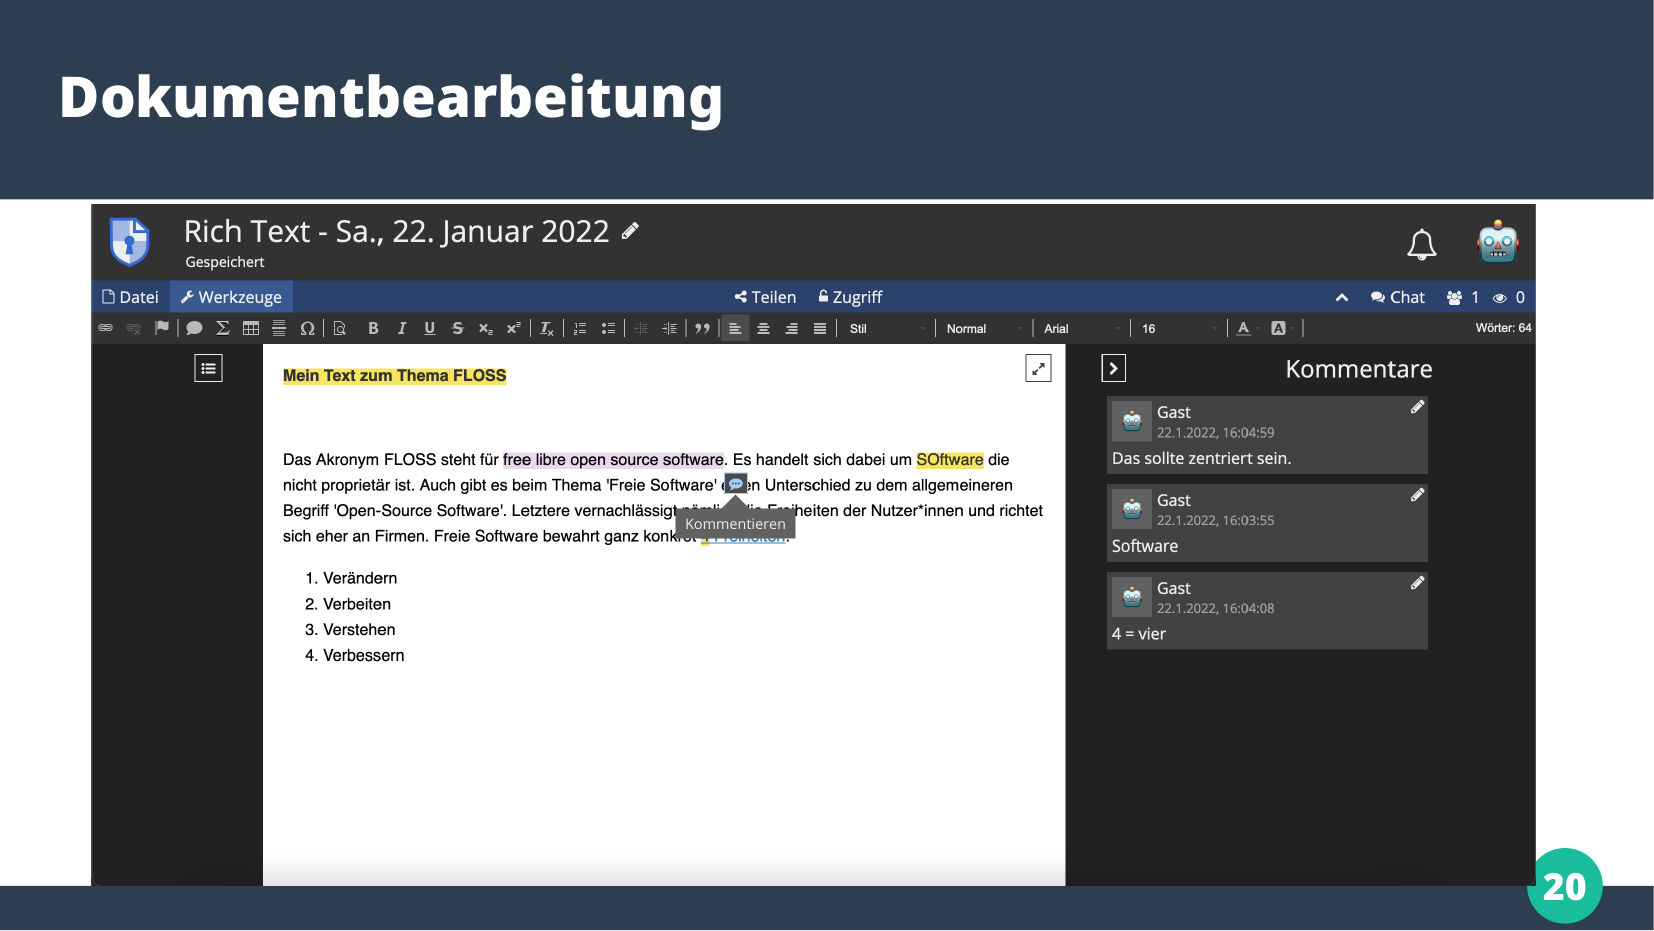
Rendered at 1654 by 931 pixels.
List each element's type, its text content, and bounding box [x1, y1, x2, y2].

title Dokumentbearbeitung [59, 37, 1595, 155]
picture [91, 204, 1536, 886]
